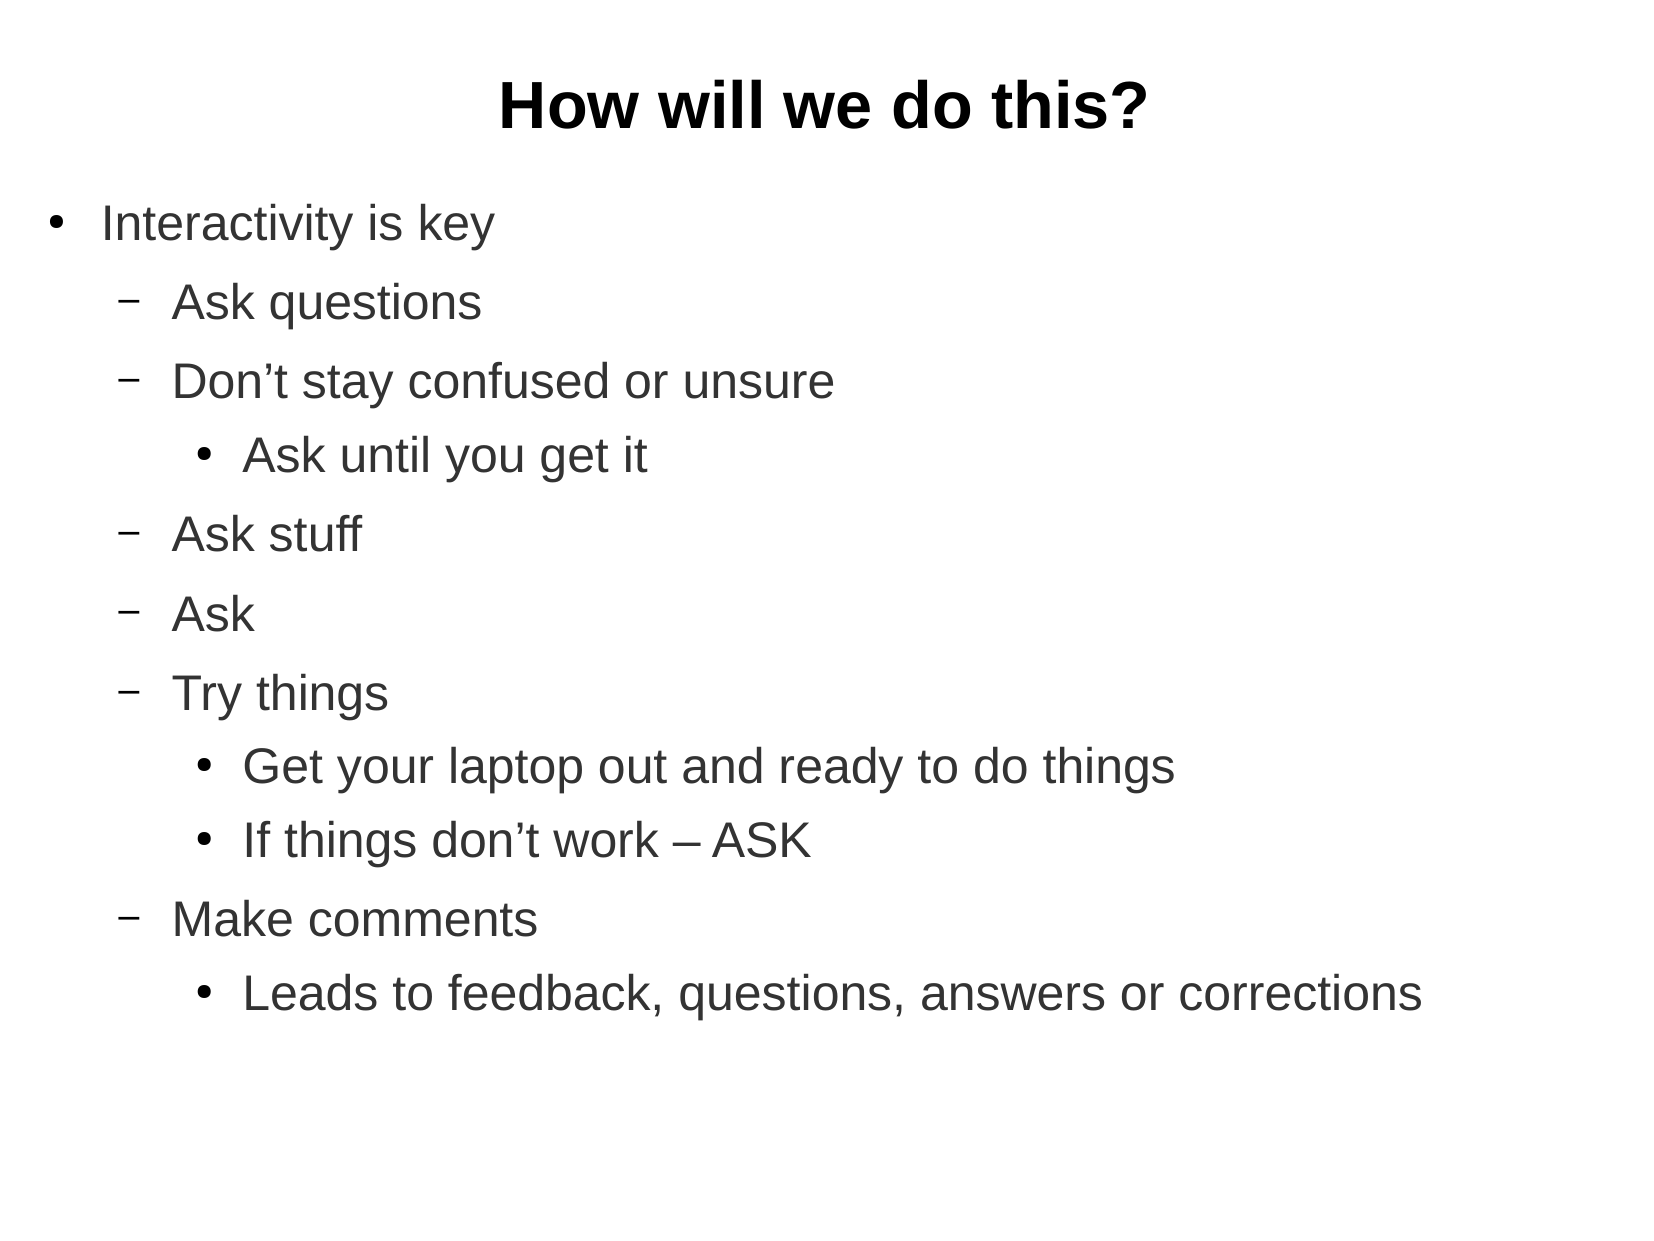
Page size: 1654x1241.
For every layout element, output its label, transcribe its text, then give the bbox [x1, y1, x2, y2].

list Interactivity is key Ask questions Don’t stay confused or unsure Ask until you get it Ask stuff Ask Try things Get your laptop out and ready to do things If things don’t work – ASK Make comments Leads to feedback, questions, answers or corrections [30, 195, 1621, 1216]
title How will we do this? [30, 30, 1621, 181]
